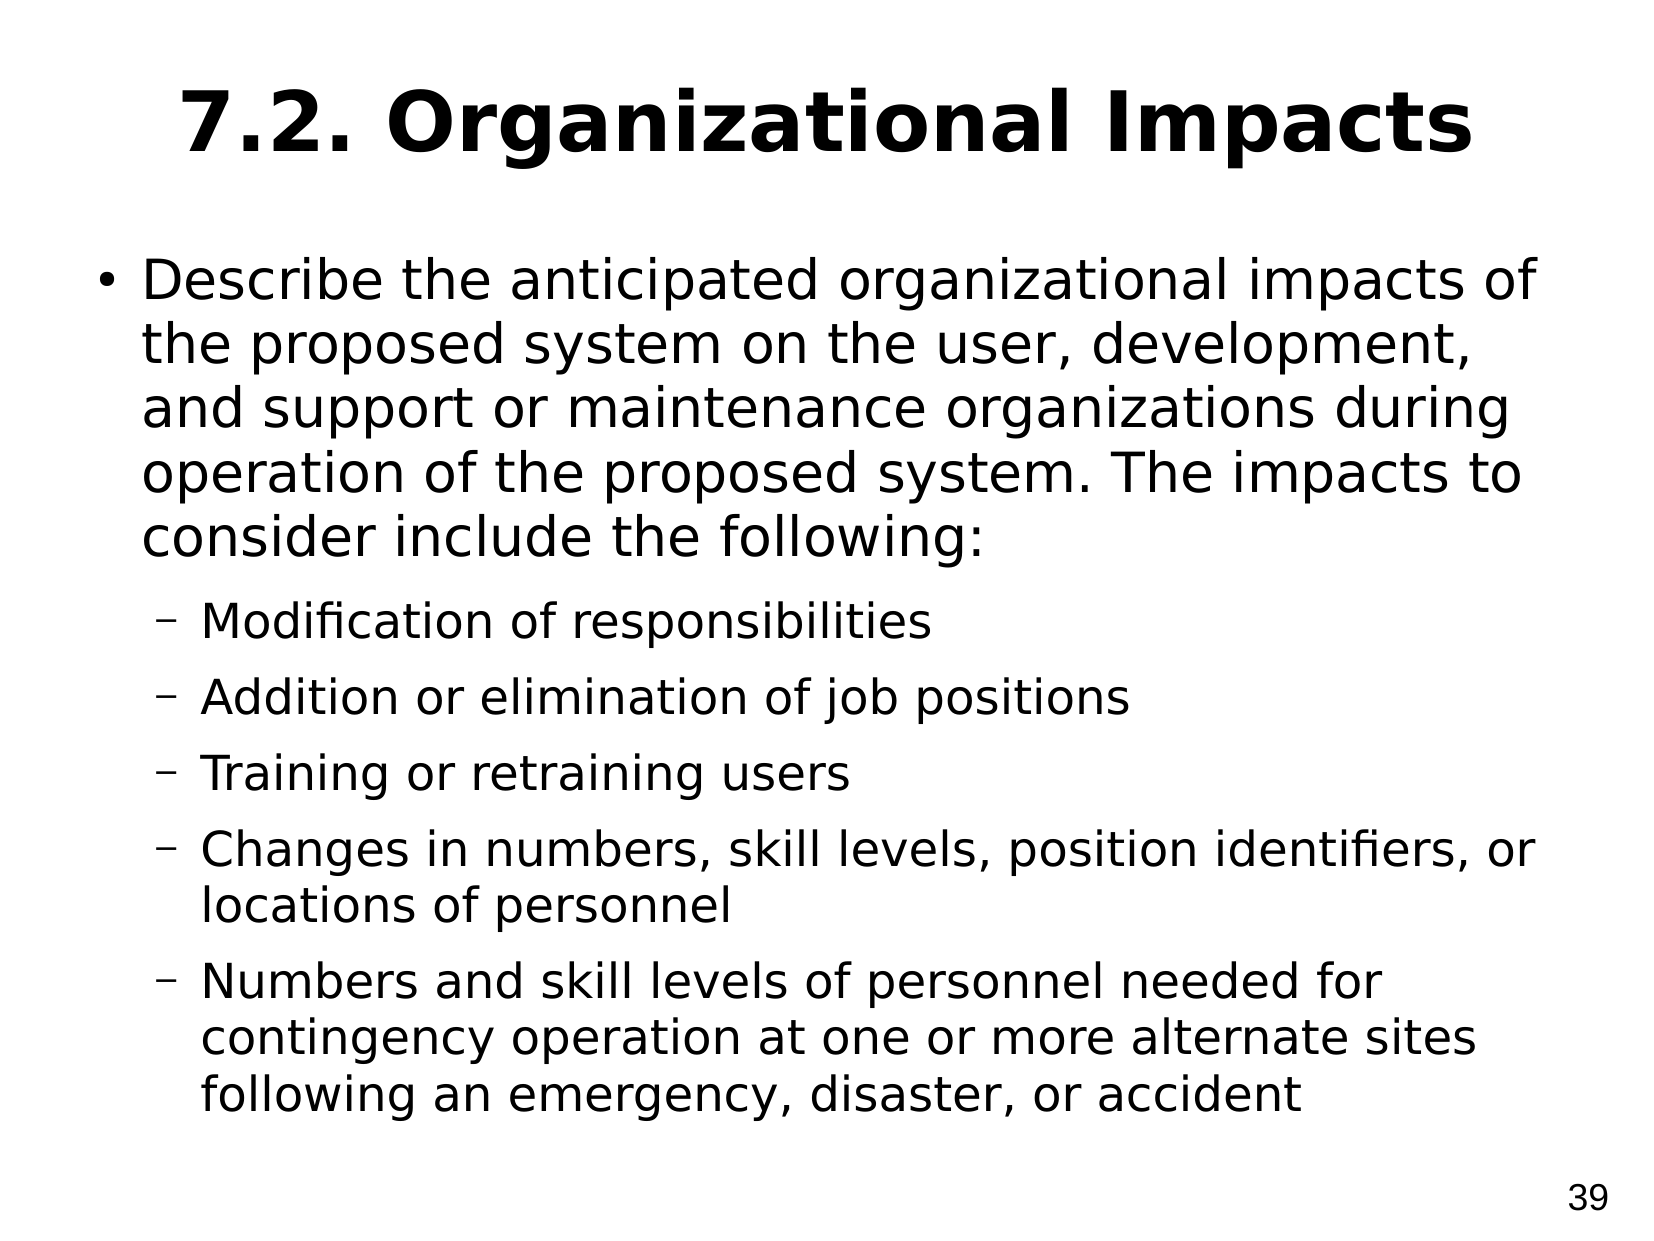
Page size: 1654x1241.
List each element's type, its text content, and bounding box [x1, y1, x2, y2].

list Describe the anticipated organizational impacts of the proposed system on the user, development, and support or maintenance organizations during operation of the proposed system. The impacts to consider include the following: Modification of responsibilities Addition or elimination of job positions Training or retraining users Changes in numbers, skill levels, position identifiers, or locations of personnel Numbers and skill levels of personnel needed for contingency operation at one or more alternate sites following an emergency, disaster, or accident [82, 248, 1538, 1186]
title 7.2. Organizational Impacts [82, 49, 1571, 196]
